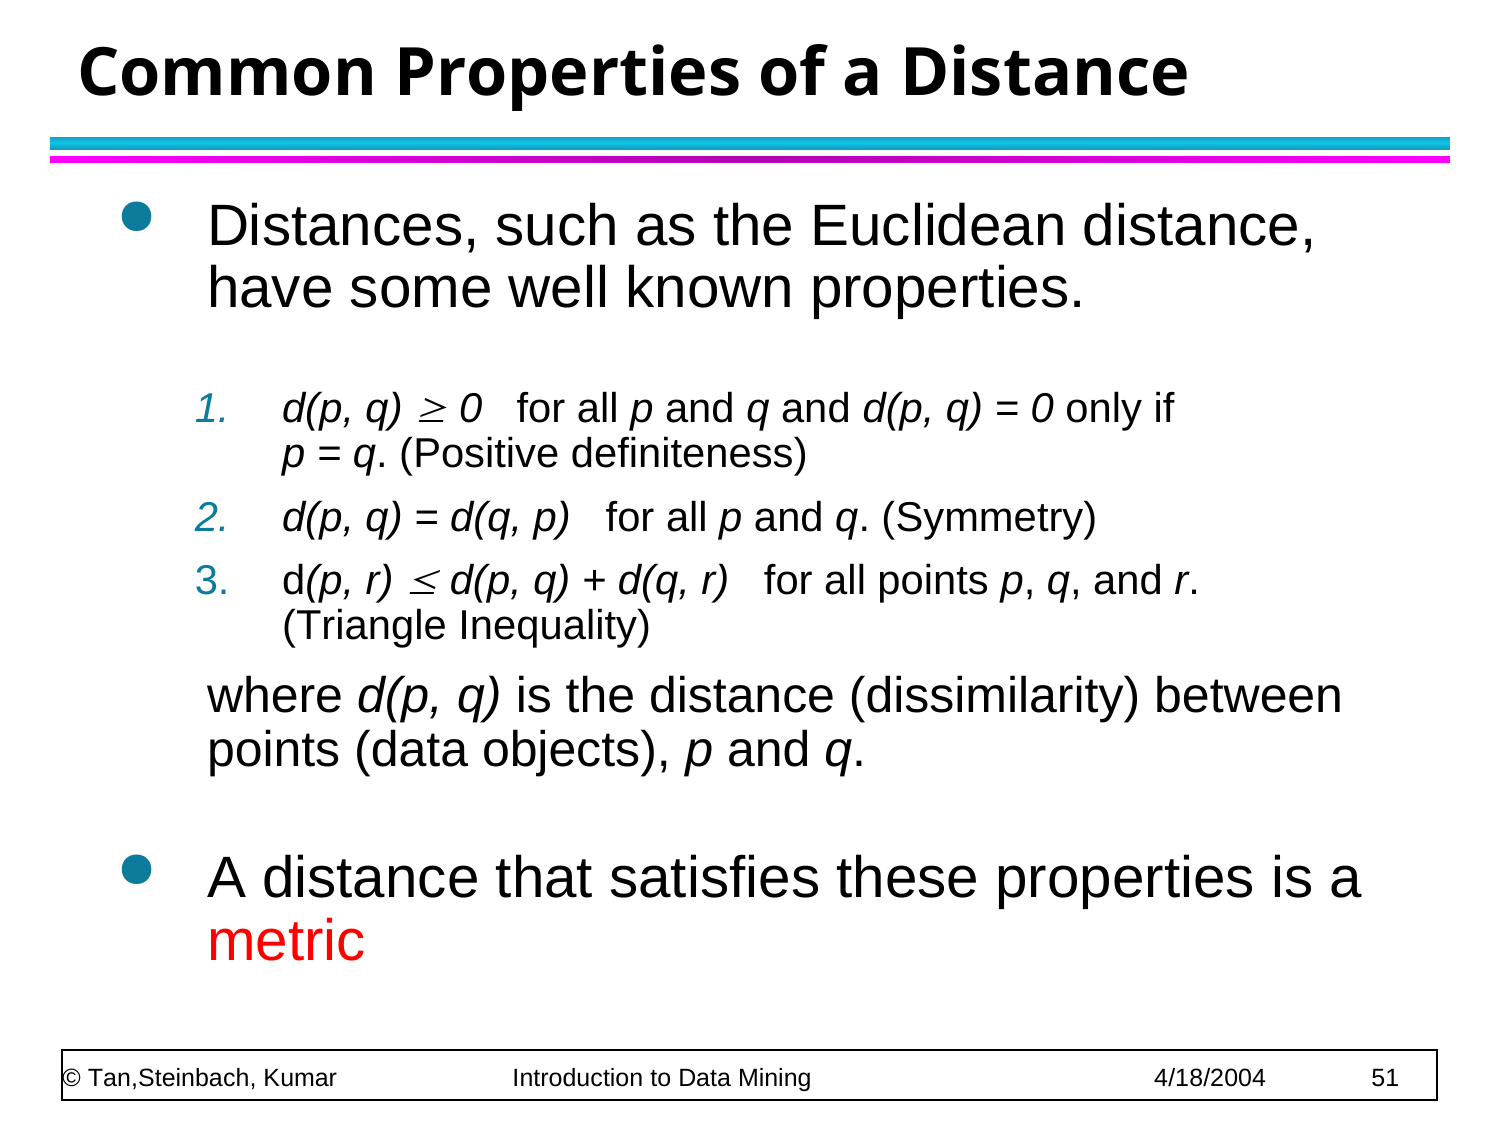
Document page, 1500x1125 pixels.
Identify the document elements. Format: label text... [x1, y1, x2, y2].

list Distances, such as the Euclidean distance, have some well known properties. d(p, q)  0 for all p and q and d(p, q) = 0 only if p = q. (Positive definiteness) d(p, q) = d(q, p) for all p and q. (Symmetry) d(p, r)  d(p, q) + d(q, r) for all points p, q, and r. (Triangle Inequality) where d(p, q) is the distance (dissimilarity) between points (data objects), p and q. A distance that satisfies these properties is a metric [104, 187, 1418, 1026]
title Common Properties of a Distance [62, 24, 1421, 116]
